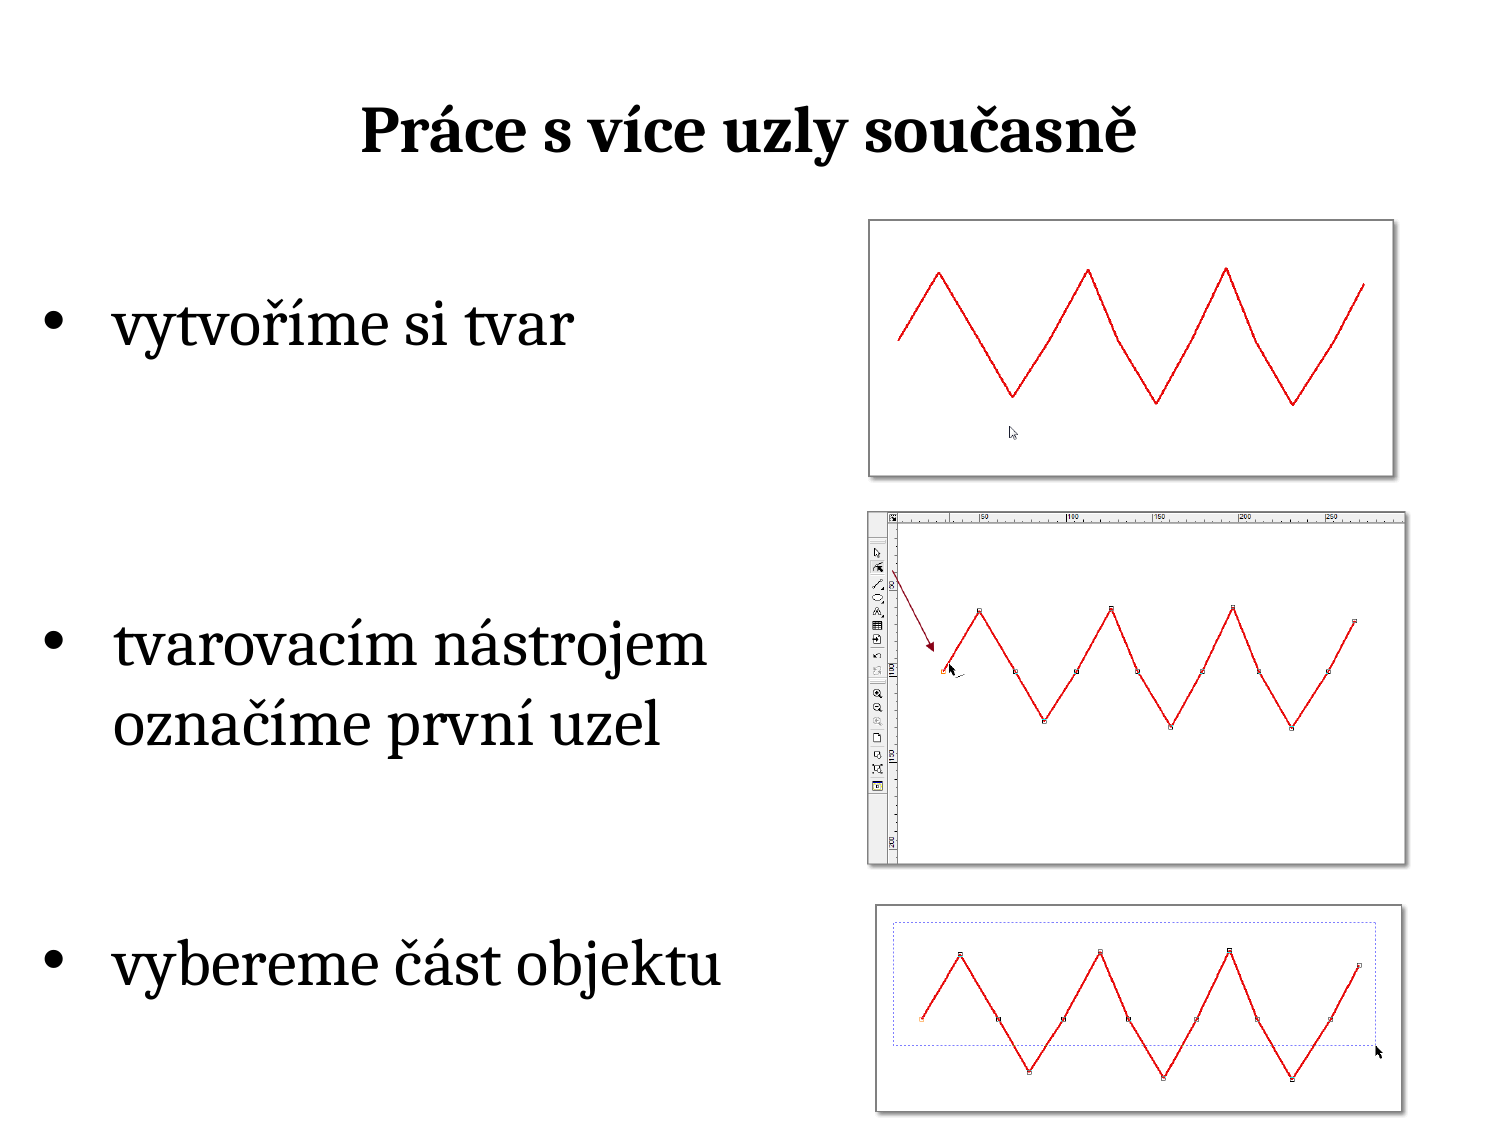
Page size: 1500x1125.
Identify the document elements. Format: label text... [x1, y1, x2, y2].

picture [868, 219, 1400, 483]
picture [875, 904, 1408, 1118]
picture [867, 511, 1411, 870]
text_box Práce s více uzly současně [0, 78, 1500, 174]
text_box vytvoříme si tvar tvarovacím nástrojem označíme první uzel vybereme část objektu [0, 271, 818, 1125]
